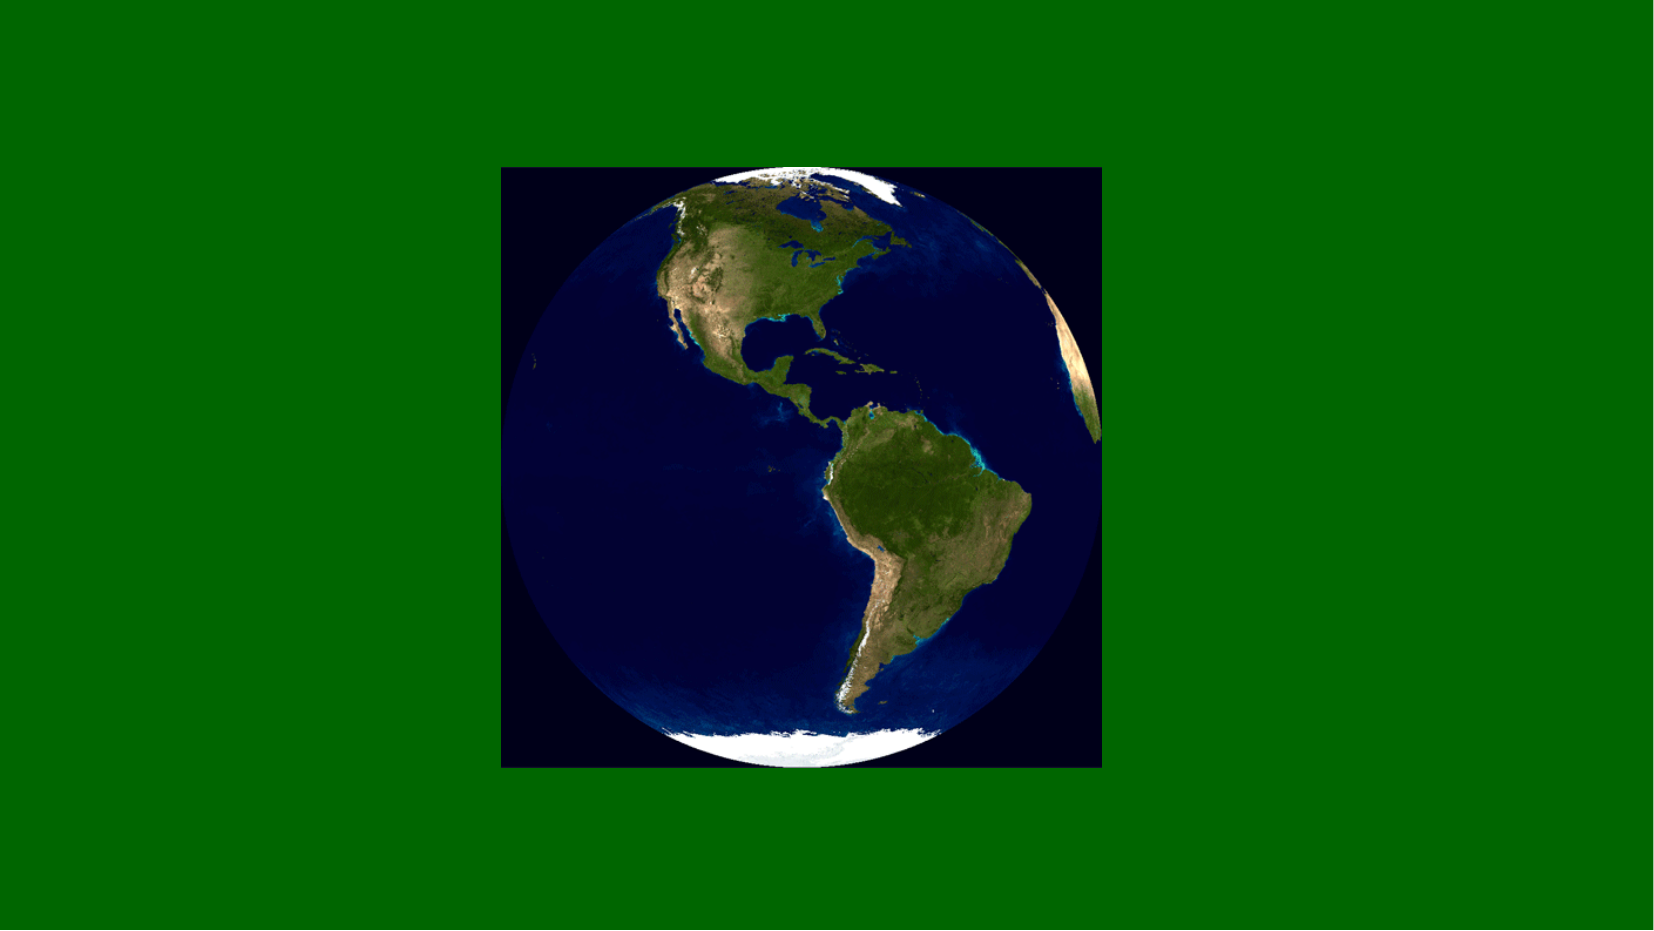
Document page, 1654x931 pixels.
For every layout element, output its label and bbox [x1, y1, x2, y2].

picture [501, 167, 1102, 768]
